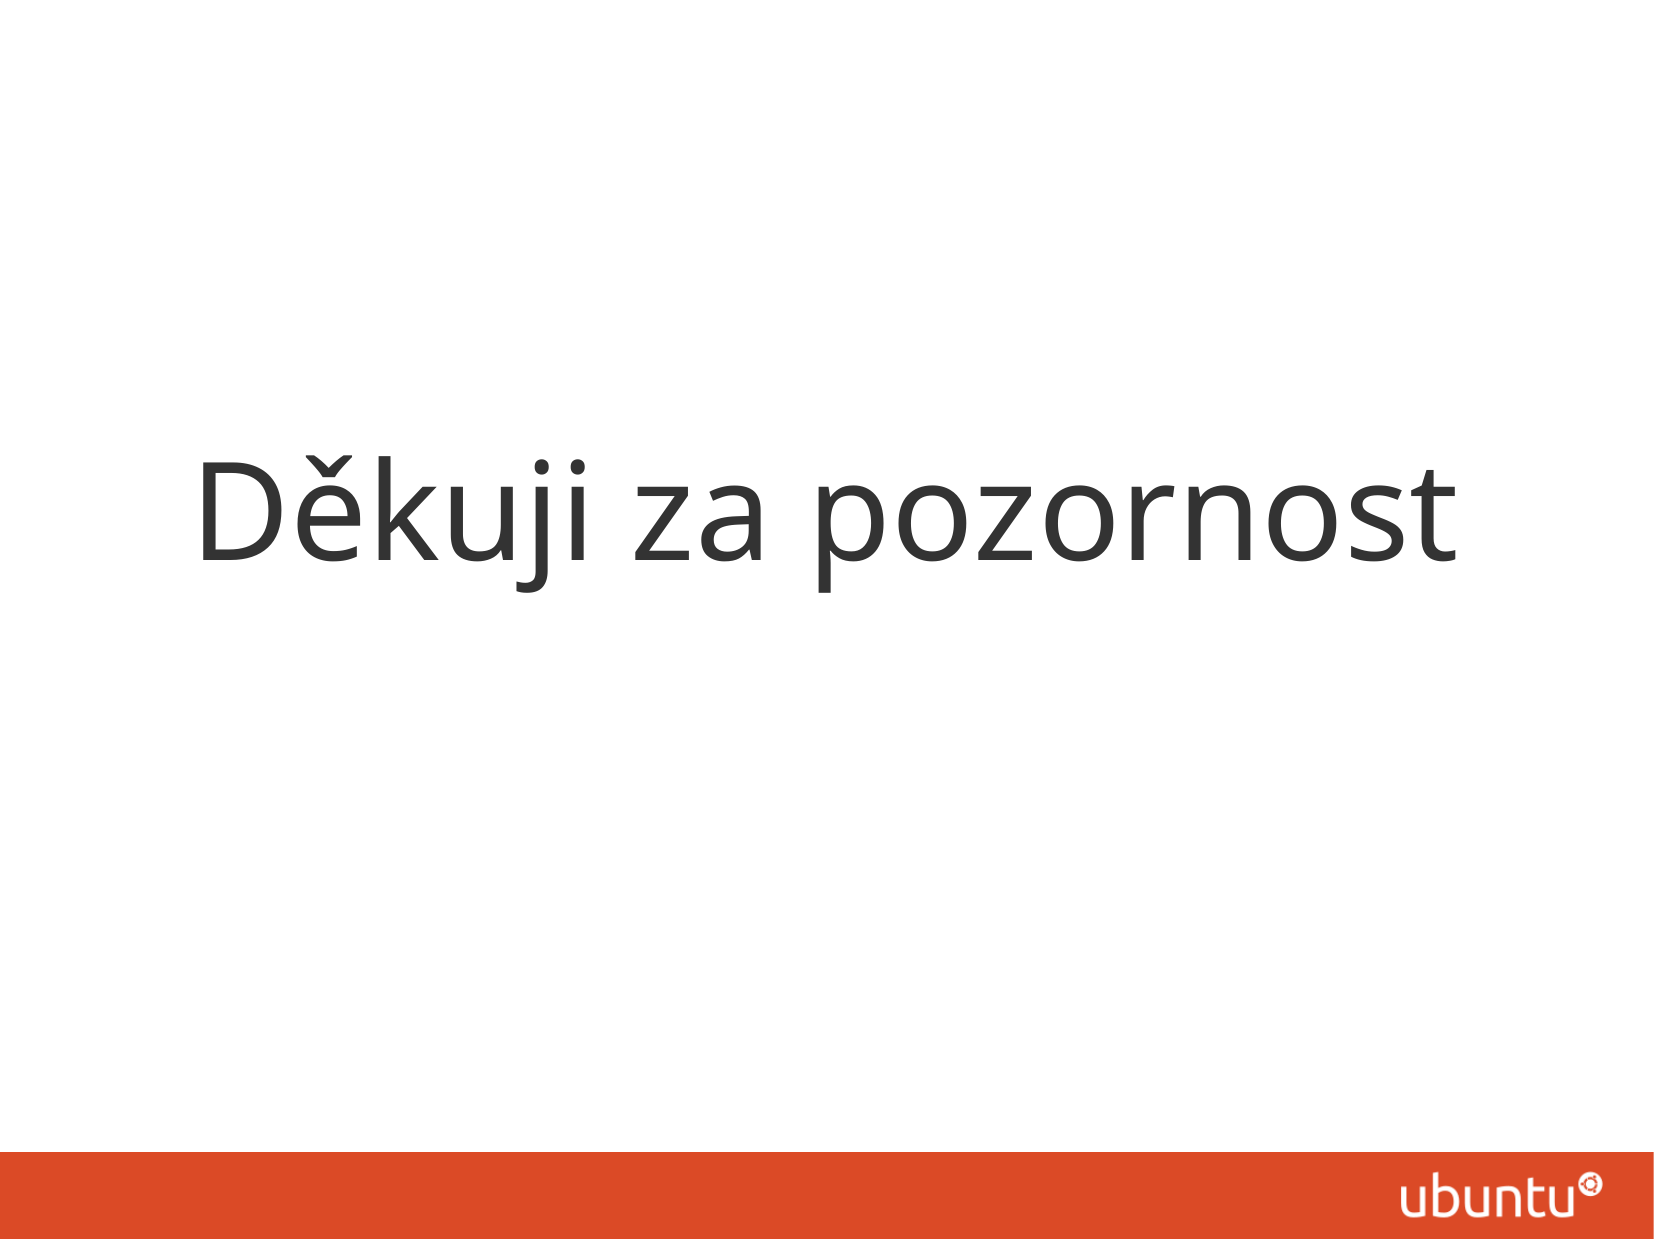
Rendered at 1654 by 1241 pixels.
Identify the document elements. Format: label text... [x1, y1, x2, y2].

picture [0, 1152, 1654, 1239]
title Děkuji za pozornost [56, 429, 1596, 603]
